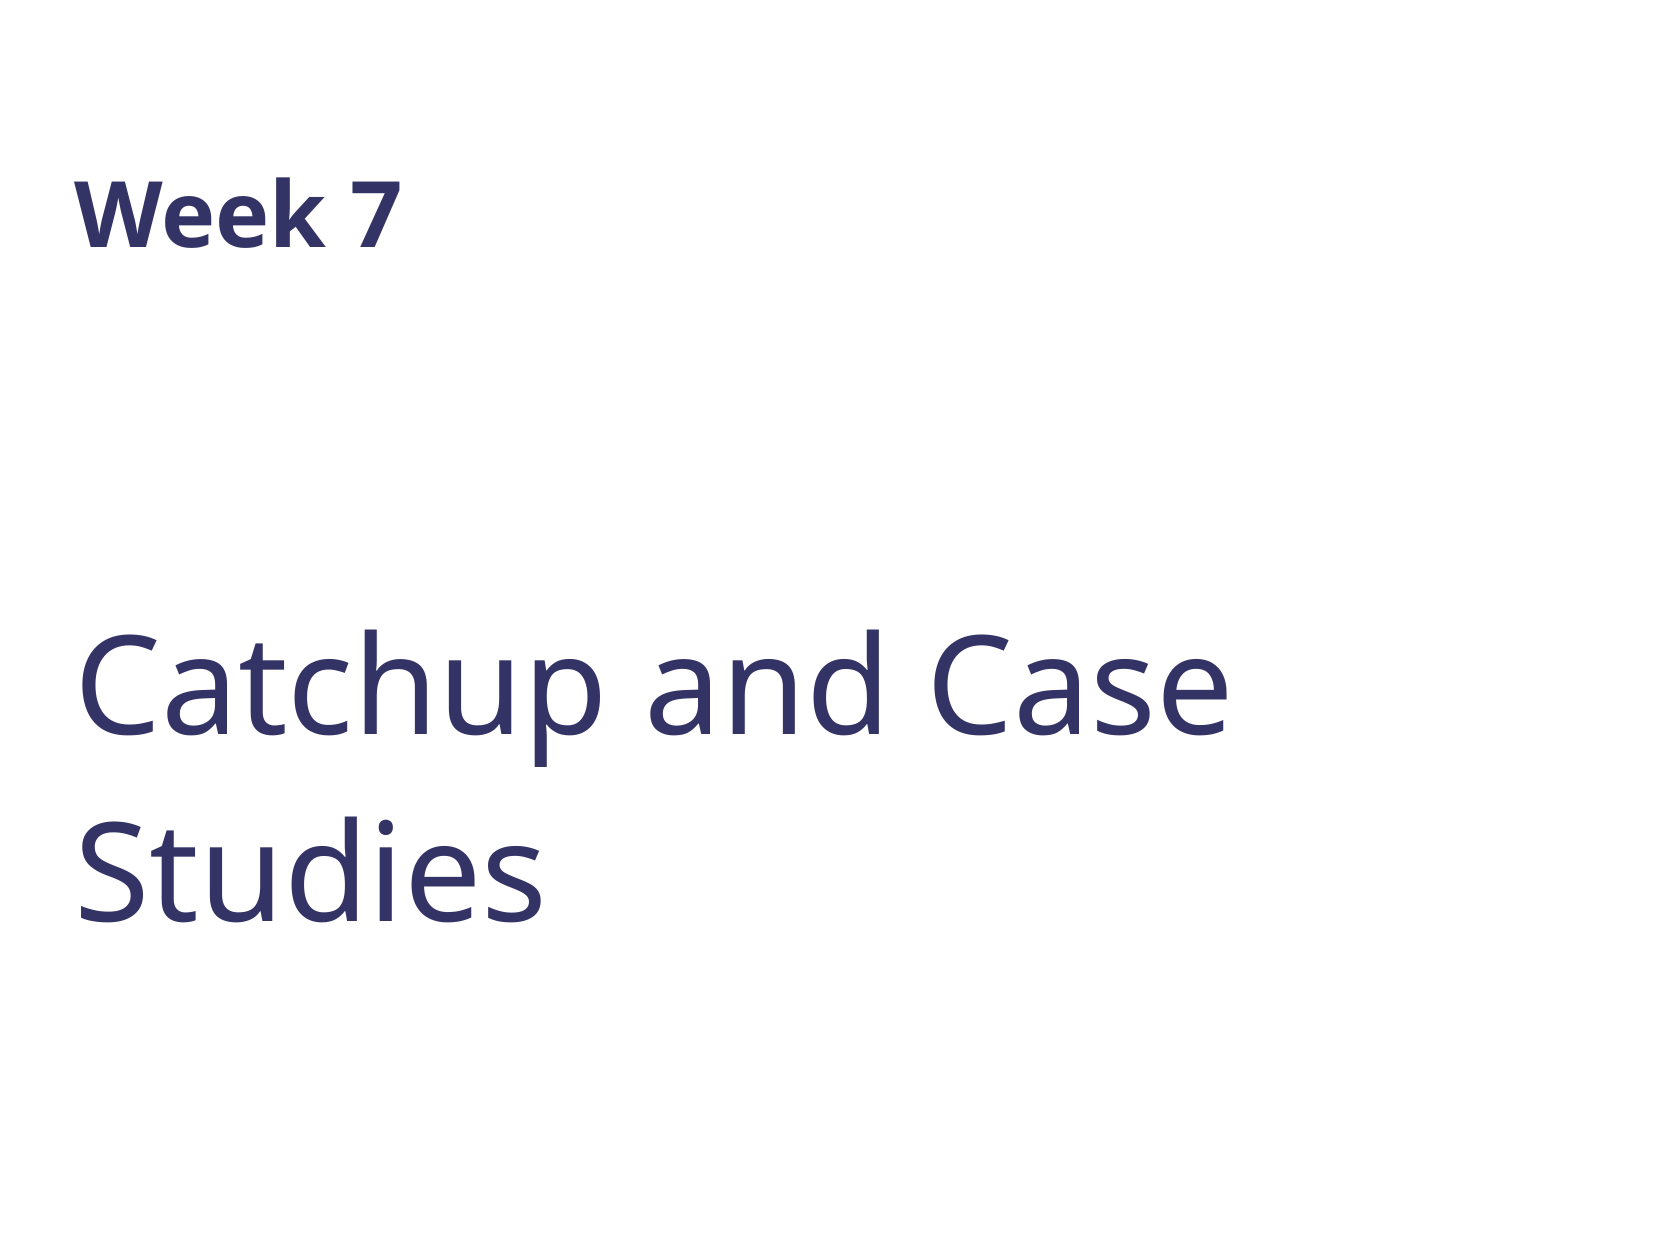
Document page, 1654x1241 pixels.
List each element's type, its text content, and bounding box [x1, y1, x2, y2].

title Week 7 Catchup and Case Studies [74, 150, 1651, 1163]
